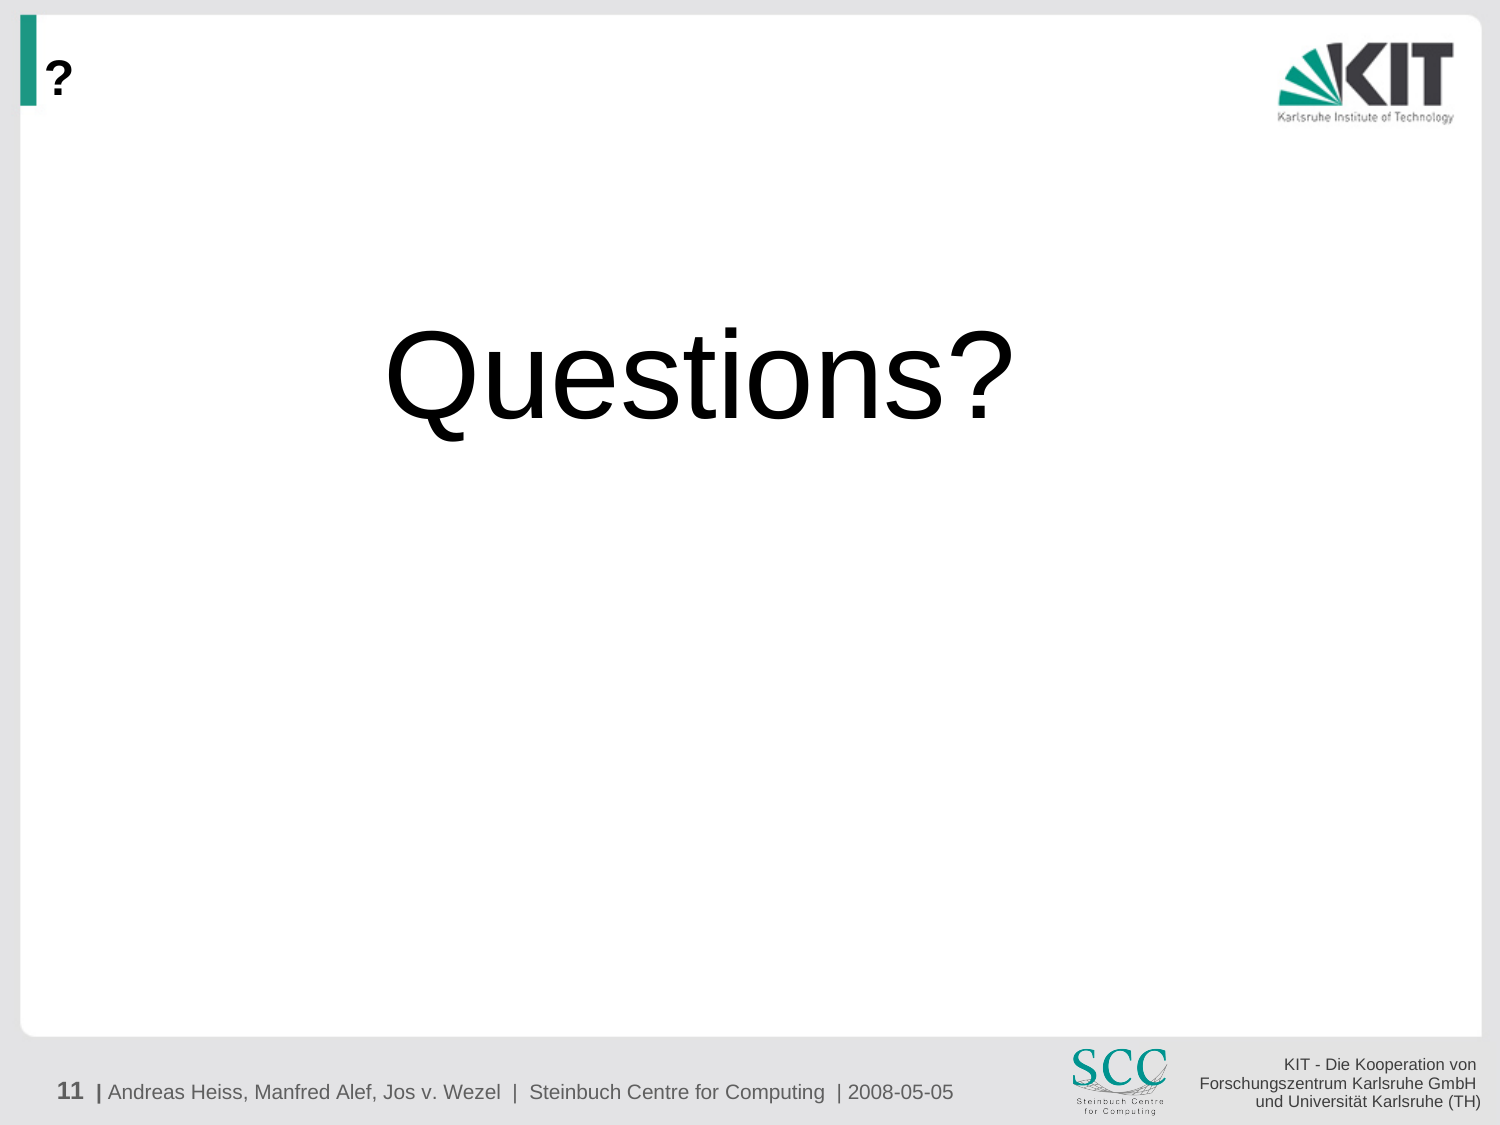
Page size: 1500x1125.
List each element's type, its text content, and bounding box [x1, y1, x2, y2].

title ? [43, 47, 1240, 169]
picture [0, 0, 1500, 1125]
list Questions? [383, 314, 1052, 562]
